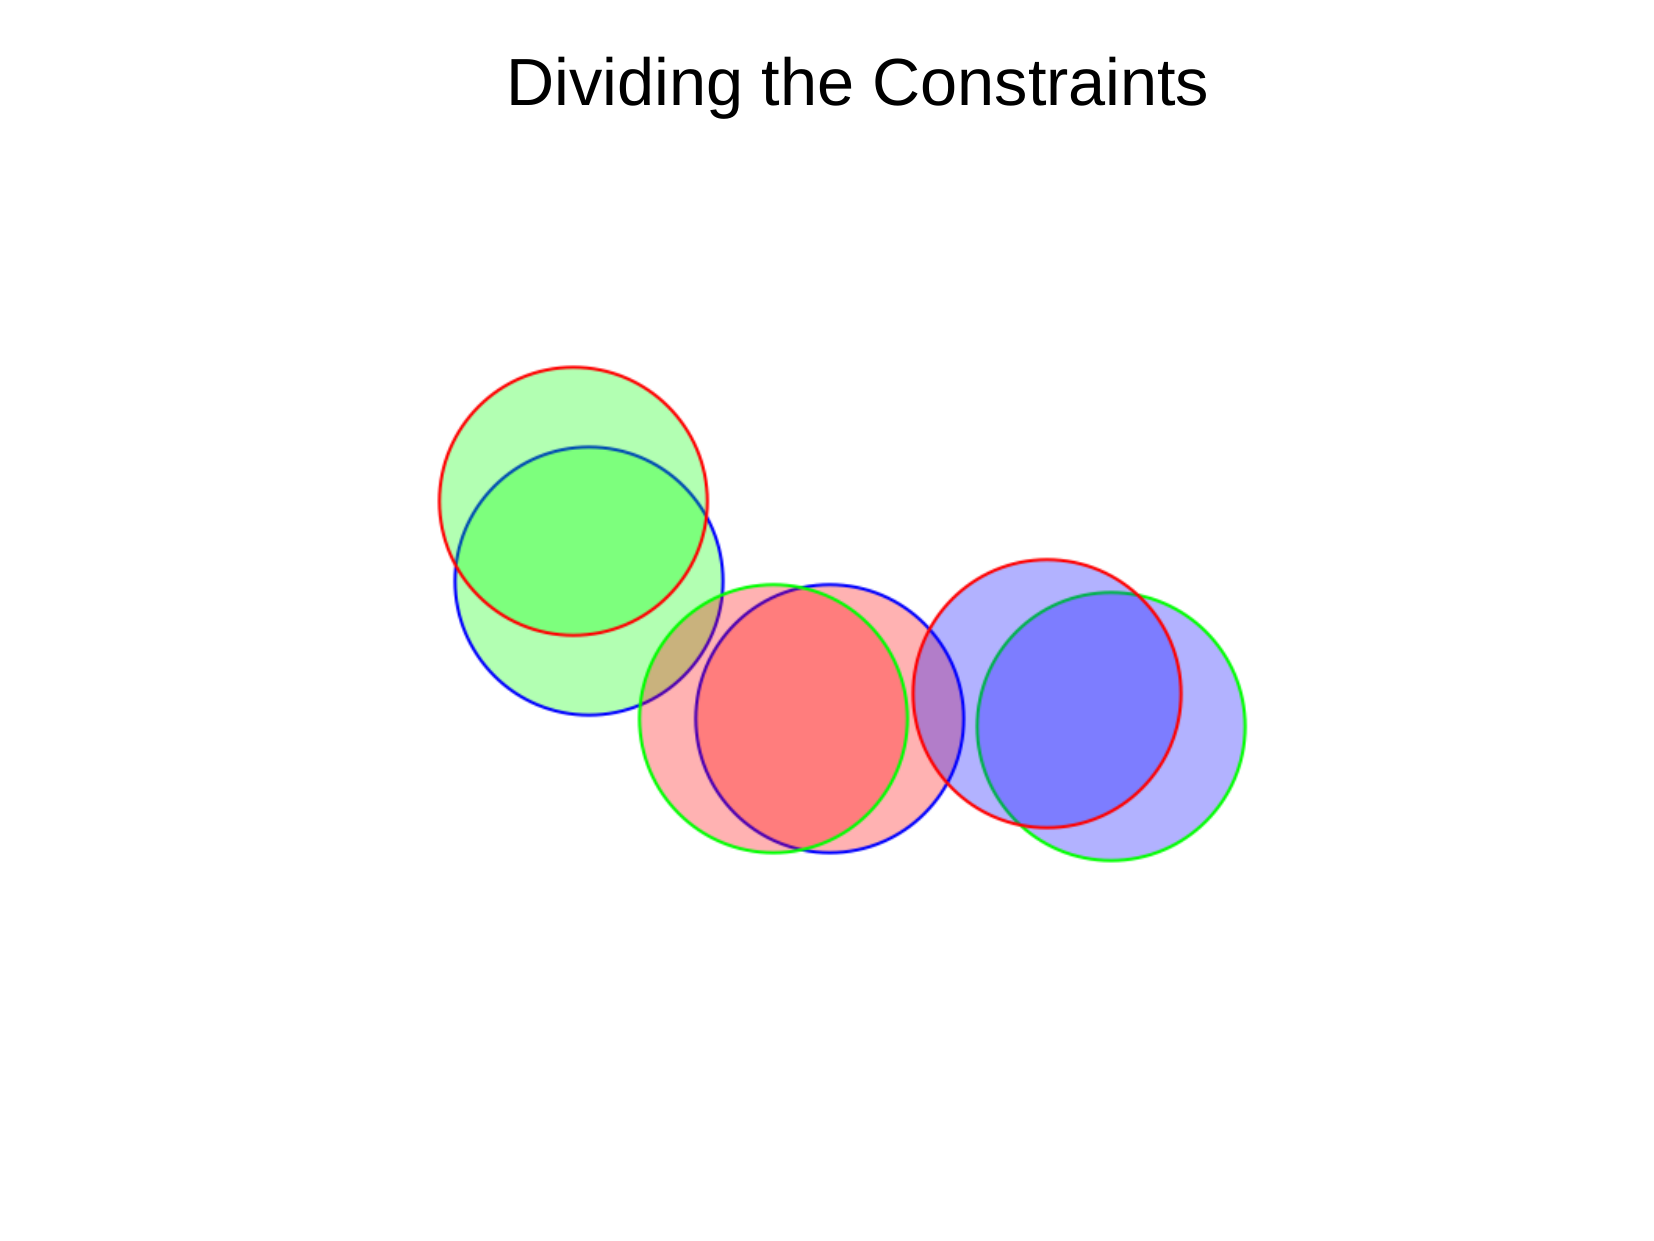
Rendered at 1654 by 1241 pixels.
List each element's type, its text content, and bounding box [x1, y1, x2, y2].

text_box Dividing the Constraints [491, 37, 1276, 128]
picture [372, 292, 1310, 963]
